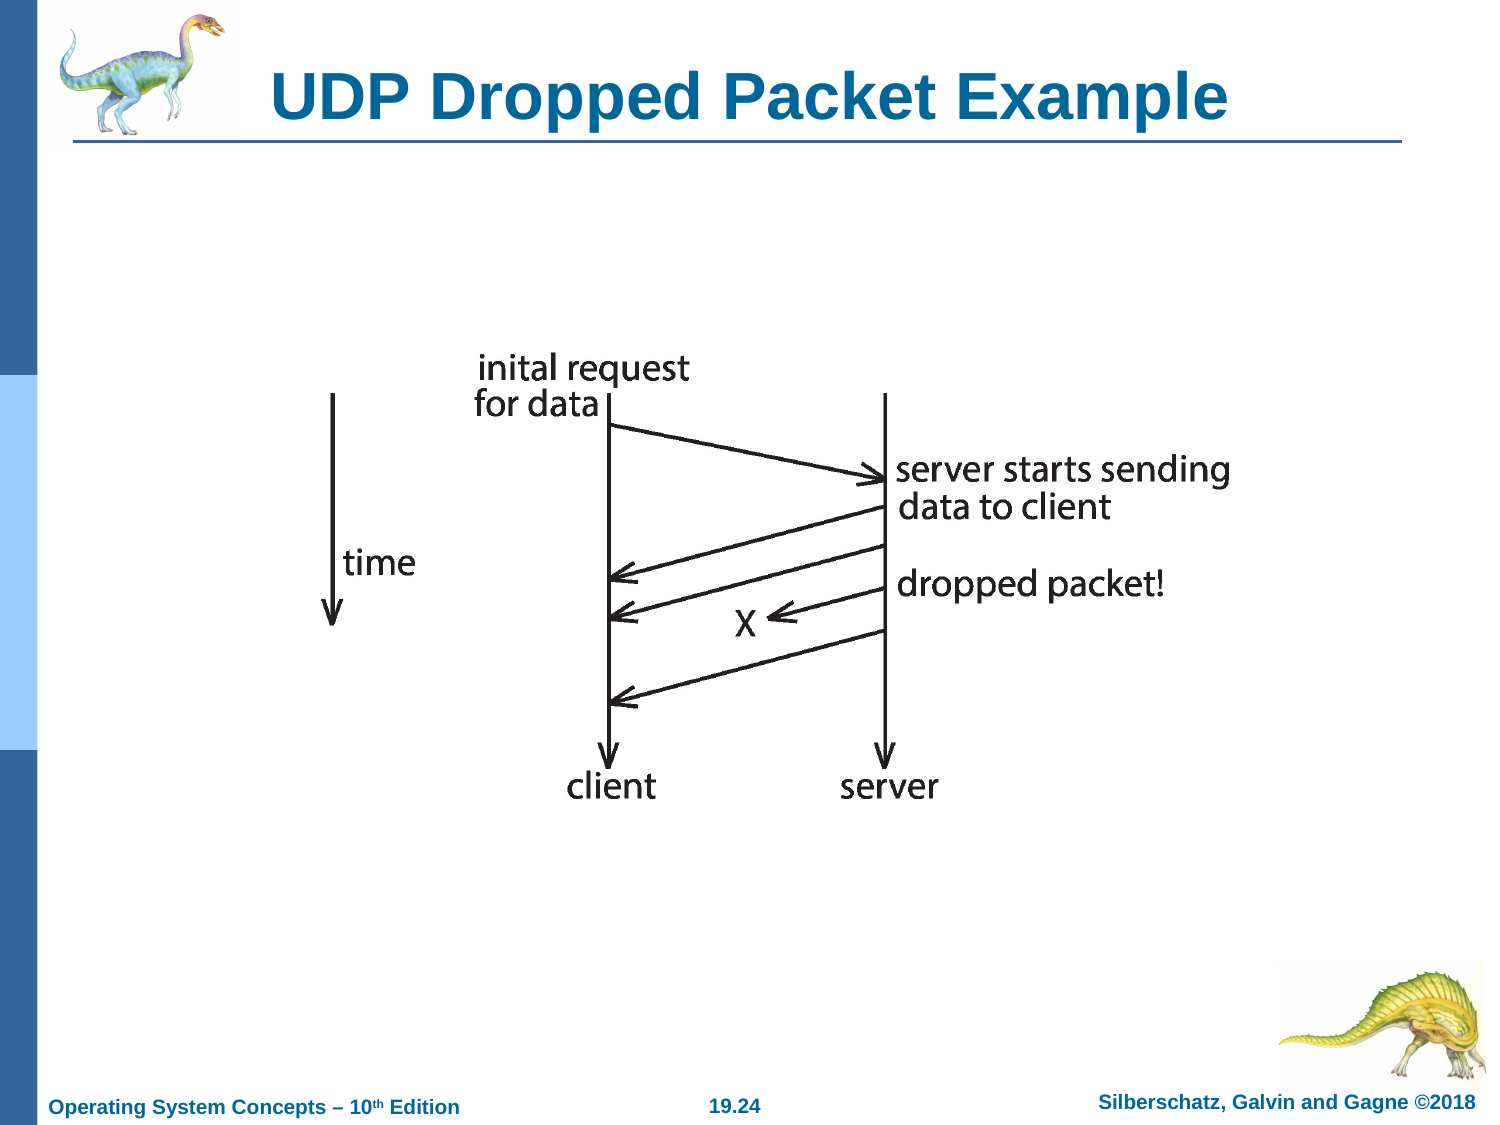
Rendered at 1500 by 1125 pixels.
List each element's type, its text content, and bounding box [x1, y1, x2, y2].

picture [1415, 1094, 1423, 1099]
picture [1275, 959, 1486, 1090]
title UDP Dropped Packet Example [75, 45, 1426, 141]
picture [46, 0, 243, 149]
picture [321, 347, 1231, 808]
